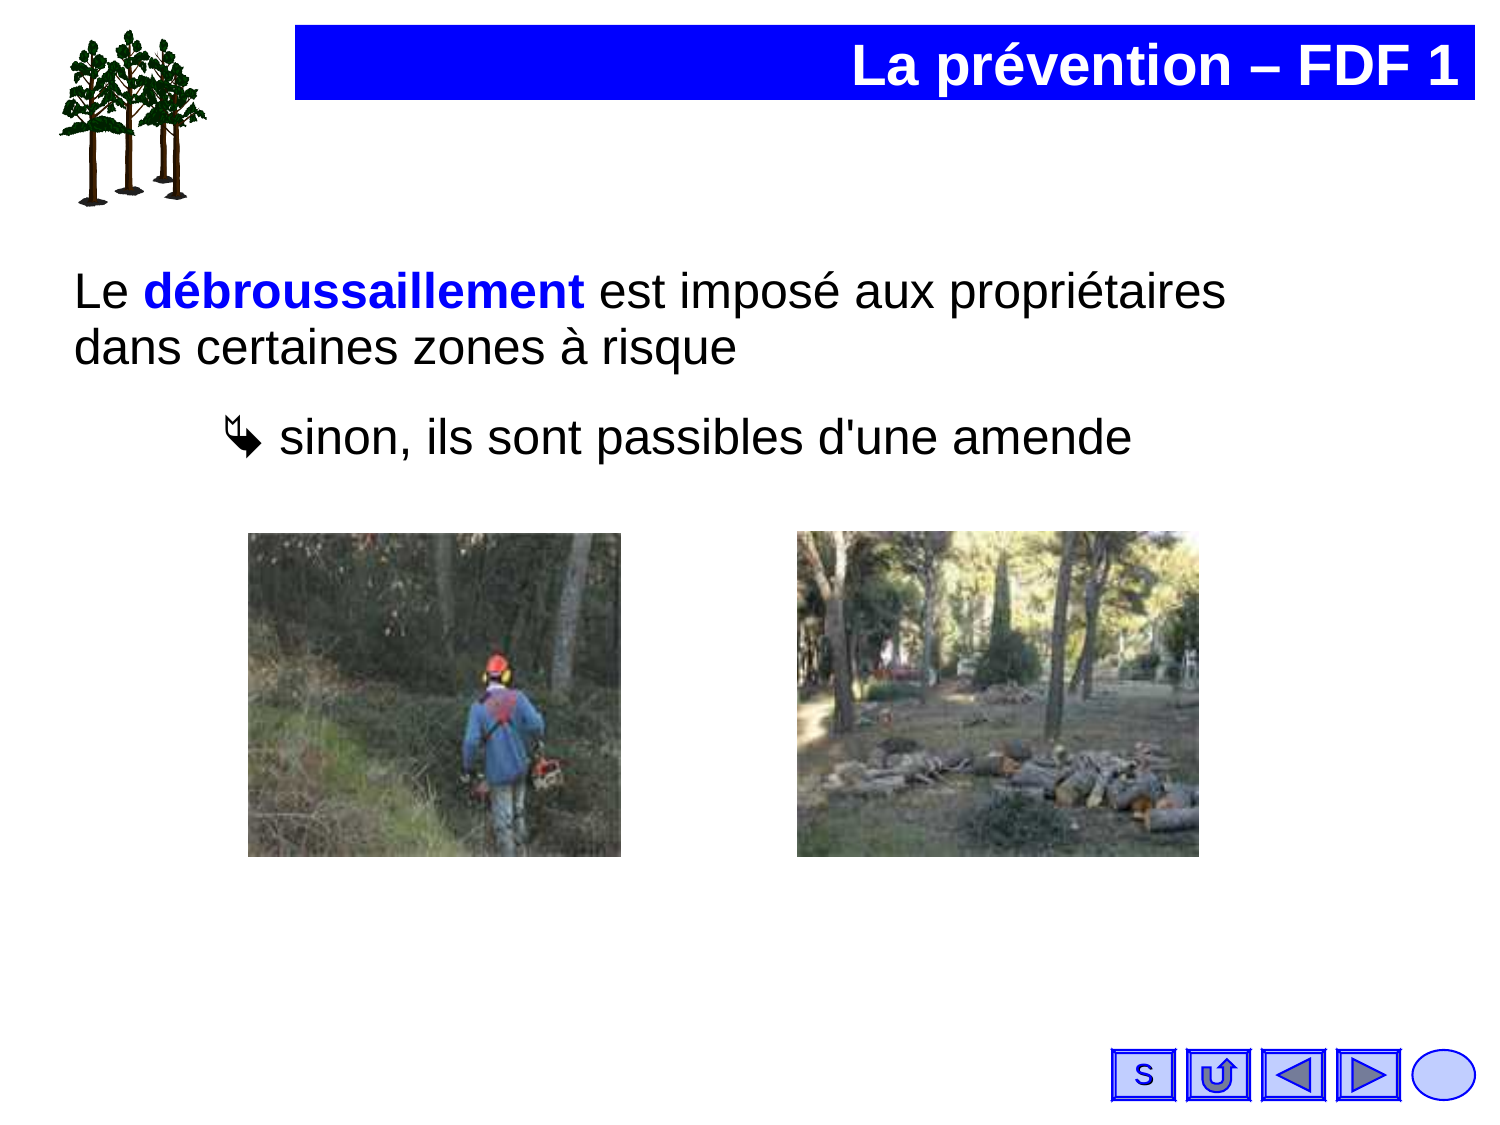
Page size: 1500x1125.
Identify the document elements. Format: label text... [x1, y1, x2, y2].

picture [248, 533, 621, 857]
picture [797, 531, 1199, 857]
text_box [1412, 1049, 1476, 1101]
text_box La prévention – FDF 1 [295, 24, 1475, 100]
text_box  sinon, ils sont passibles d'une amende [206, 401, 1211, 473]
text_box Le débroussaillement est imposé aux propriétaires dans certaines zones à risque [59, 256, 1359, 384]
